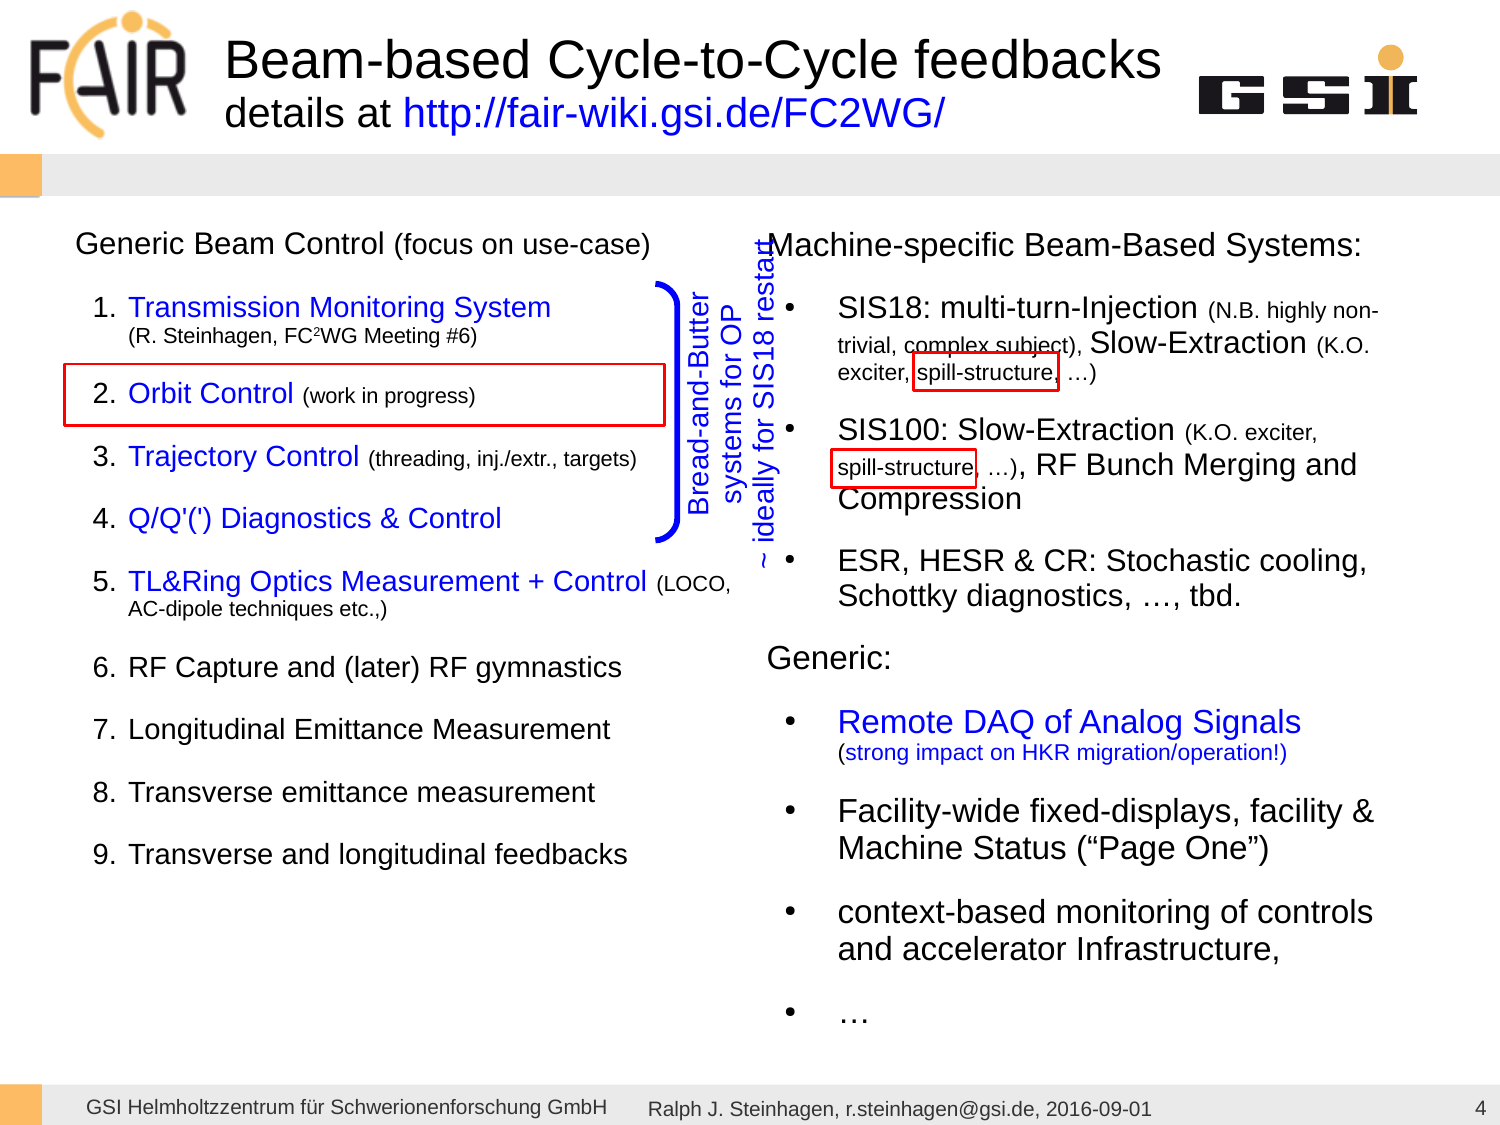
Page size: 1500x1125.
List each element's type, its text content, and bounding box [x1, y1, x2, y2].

text_box Bread-and-Butter systems for OP ~ ideally for SIS18 restart [674, 224, 788, 584]
list Generic Beam Control (focus on use-case) Transmission Monitoring System (R. Steinhagen, FC2WG Meeting #6) Orbit Control (work in progress) Trajectory Control (threading, inj./extr., targets) Q/Q'(') Diagnostics & Control TL&Ring Optics Measurement + Control (LOCO, AC-dipole techniques etc.,) RF Capture and (later) RF gymnastics Longitudinal Emittance Measurement Transverse emittance measurement Transverse and longitudinal feedbacks [75, 365, 663, 424]
list Machine-specific Beam-Based Systems: SIS18: multi-turn-Injection (N.B. highly non-trivial, complex subject), Slow-Extraction (K.O. exciter, spill‑structure, …) SIS100: Slow-Extraction (K.O. exciter, spill‑structure, …), RF Bunch Merging and Compression ESR, HESR & CR: Stochastic cooling, Schottky diagnostics, …, tbd. Generic: Remote DAQ of Analog Signals (strong impact on HKR migration/operation!) Facility-wide fixed-displays, facility & Machine Status (“Page One”) context-based monitoring of controls and accelerator Infrastructure, … [766, 226, 1426, 1050]
title Beam-based Cycle-to-Cycle feedbacks details at http://fair-wiki.gsi.de/FC2WG/ [224, 23, 1193, 142]
list Generic Beam Control (focus on use-case) Transmission Monitoring System (R. Steinhagen, FC2WG Meeting #6) Orbit Control (work in progress) Trajectory Control (threading, inj./extr., targets) Q/Q'(') Diagnostics & Control TL&Ring Optics Measurement + Control (LOCO, AC-dipole techniques etc.,) RF Capture and (later) RF gymnastics Longitudinal Emittance Measurement Transverse emittance measurement Transverse and longitudinal feedbacks [75, 226, 734, 1050]
picture [1197, 42, 1419, 117]
picture [30, 9, 187, 141]
